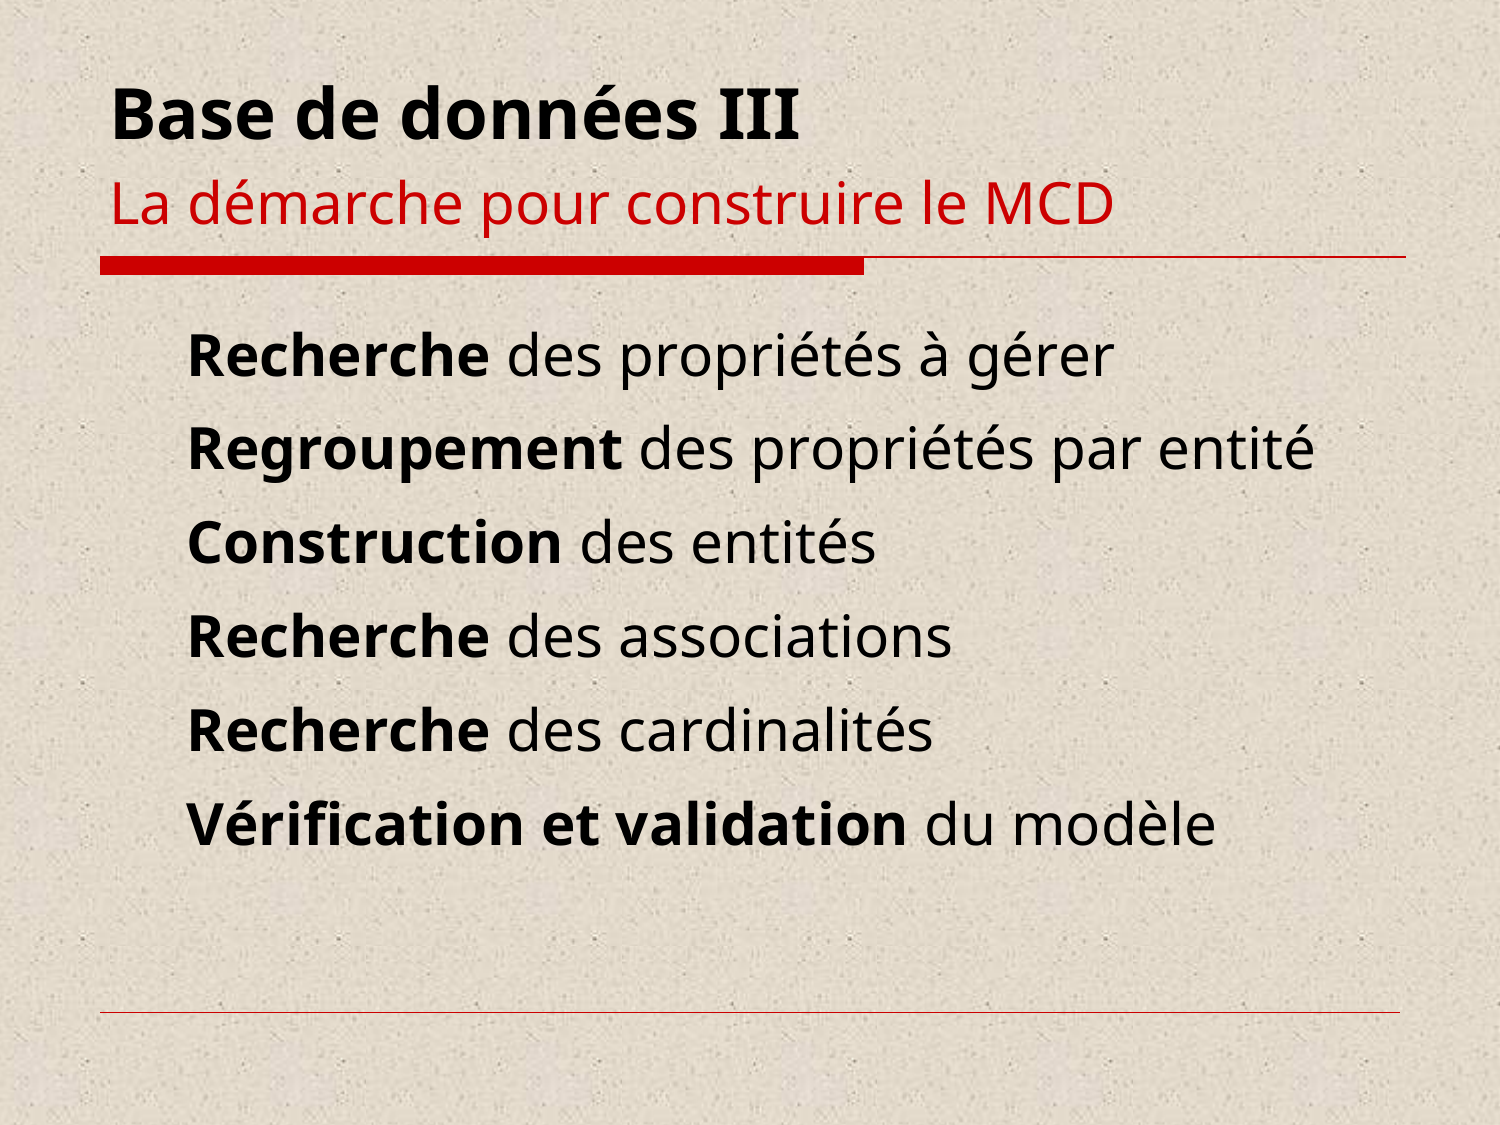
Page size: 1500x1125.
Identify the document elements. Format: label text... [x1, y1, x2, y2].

picture [0, 0, 1500, 1125]
title Base de données III La démarche pour construire le MCD [94, 49, 1407, 250]
list Recherche des propriétés à gérer Regroupement des propriétés par entité Construction des entités Recherche des associations Recherche des cardinalités Vérification et validation du modèle [94, 212, 1413, 960]
